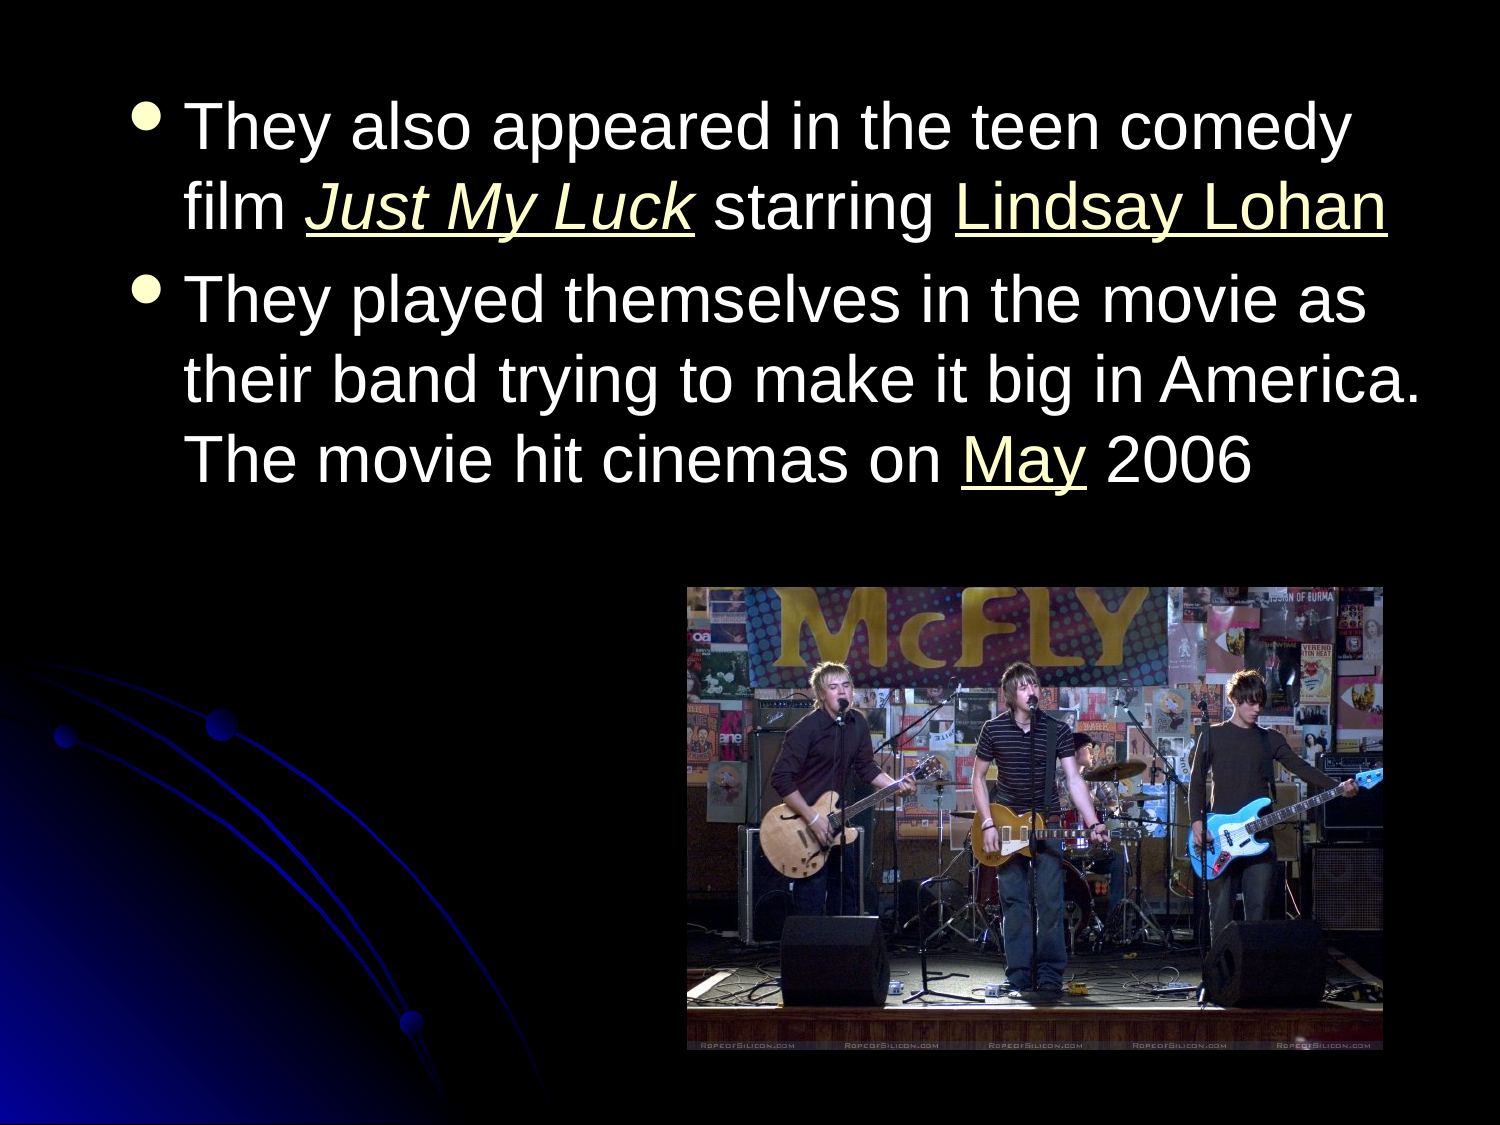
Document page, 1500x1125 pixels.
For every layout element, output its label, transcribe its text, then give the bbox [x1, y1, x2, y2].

picture [687, 587, 1383, 1050]
list They also appeared in the teen comedy film Just My Luck starring Lindsay Lohan They played themselves in the movie as their band trying to make it big in America. The movie hit cinemas on May 2006 [112, 75, 1463, 738]
